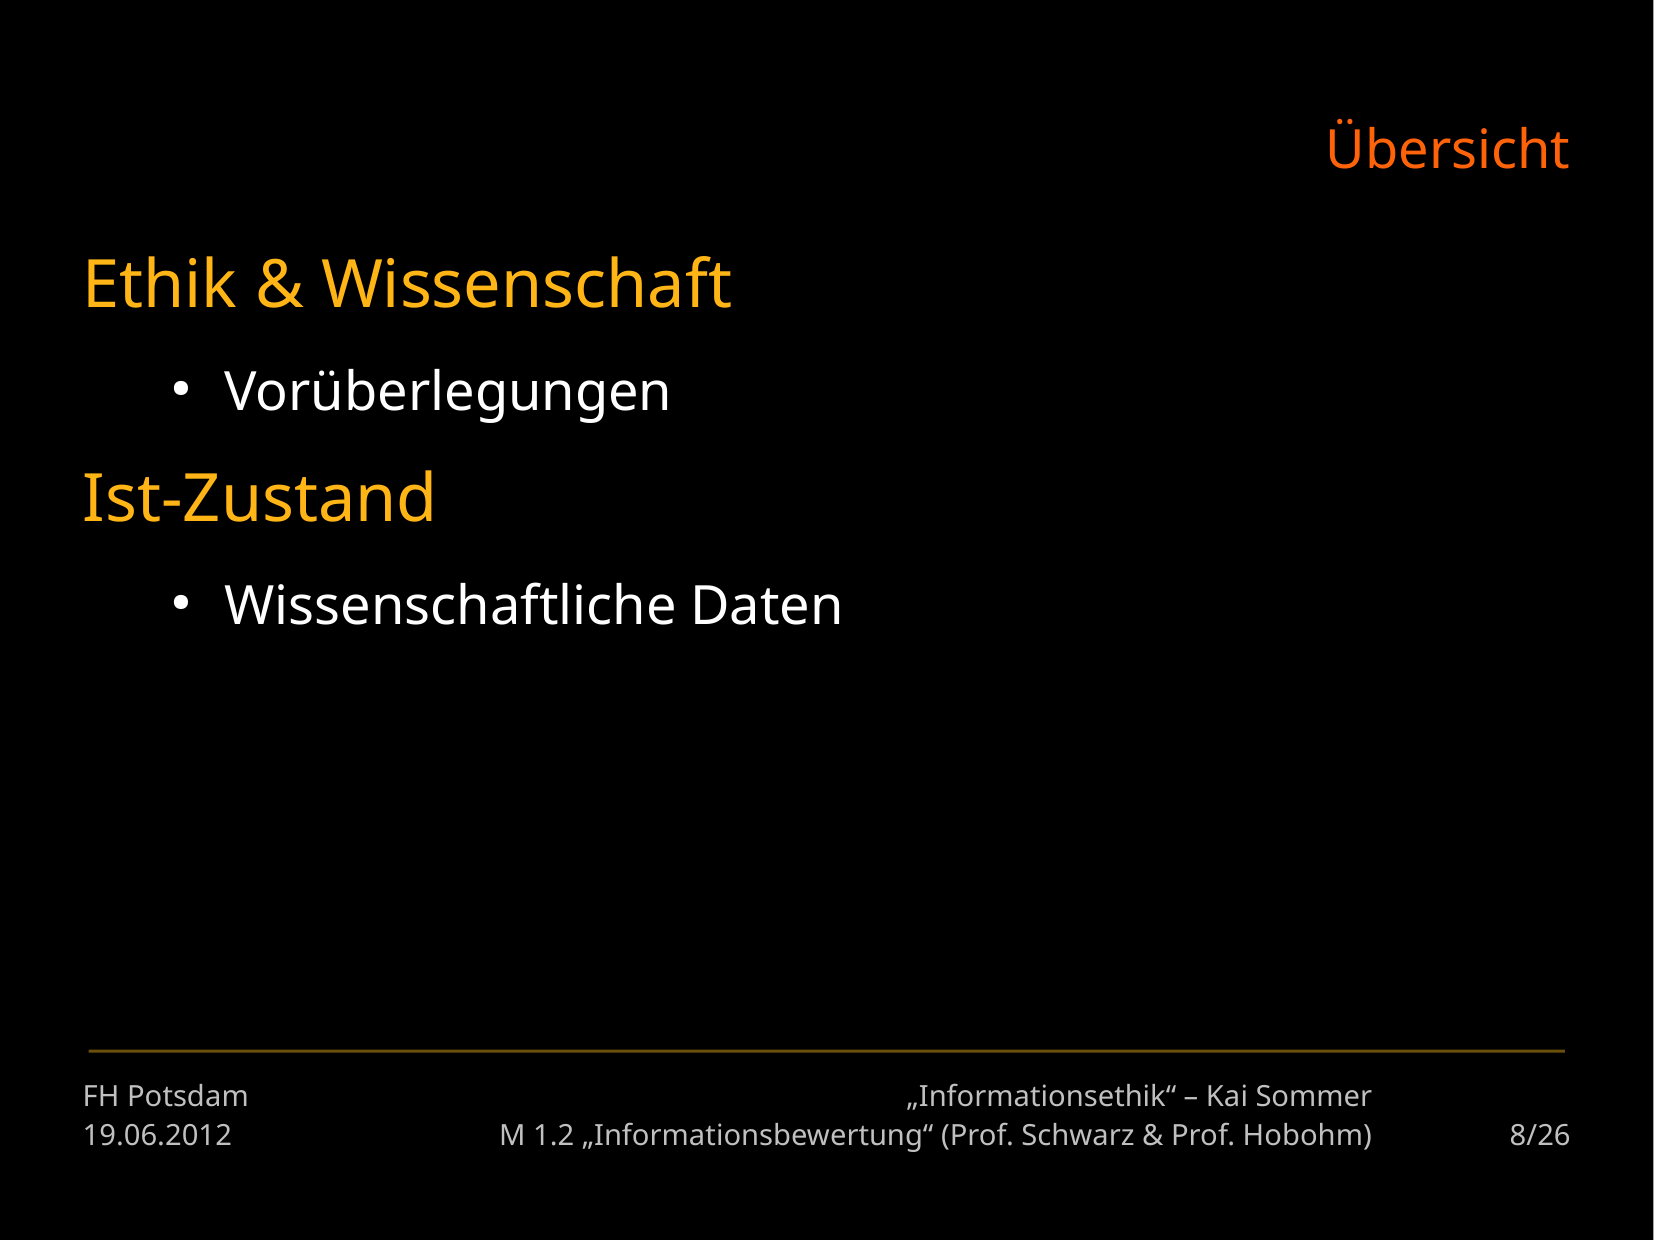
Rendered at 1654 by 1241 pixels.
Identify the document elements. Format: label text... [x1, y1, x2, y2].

list Ethik & Wissenschaft Vorüberlegungen Ist-Zustand Wissenschaftliche Daten [82, 236, 1571, 1109]
title Übersicht [82, 88, 1571, 207]
